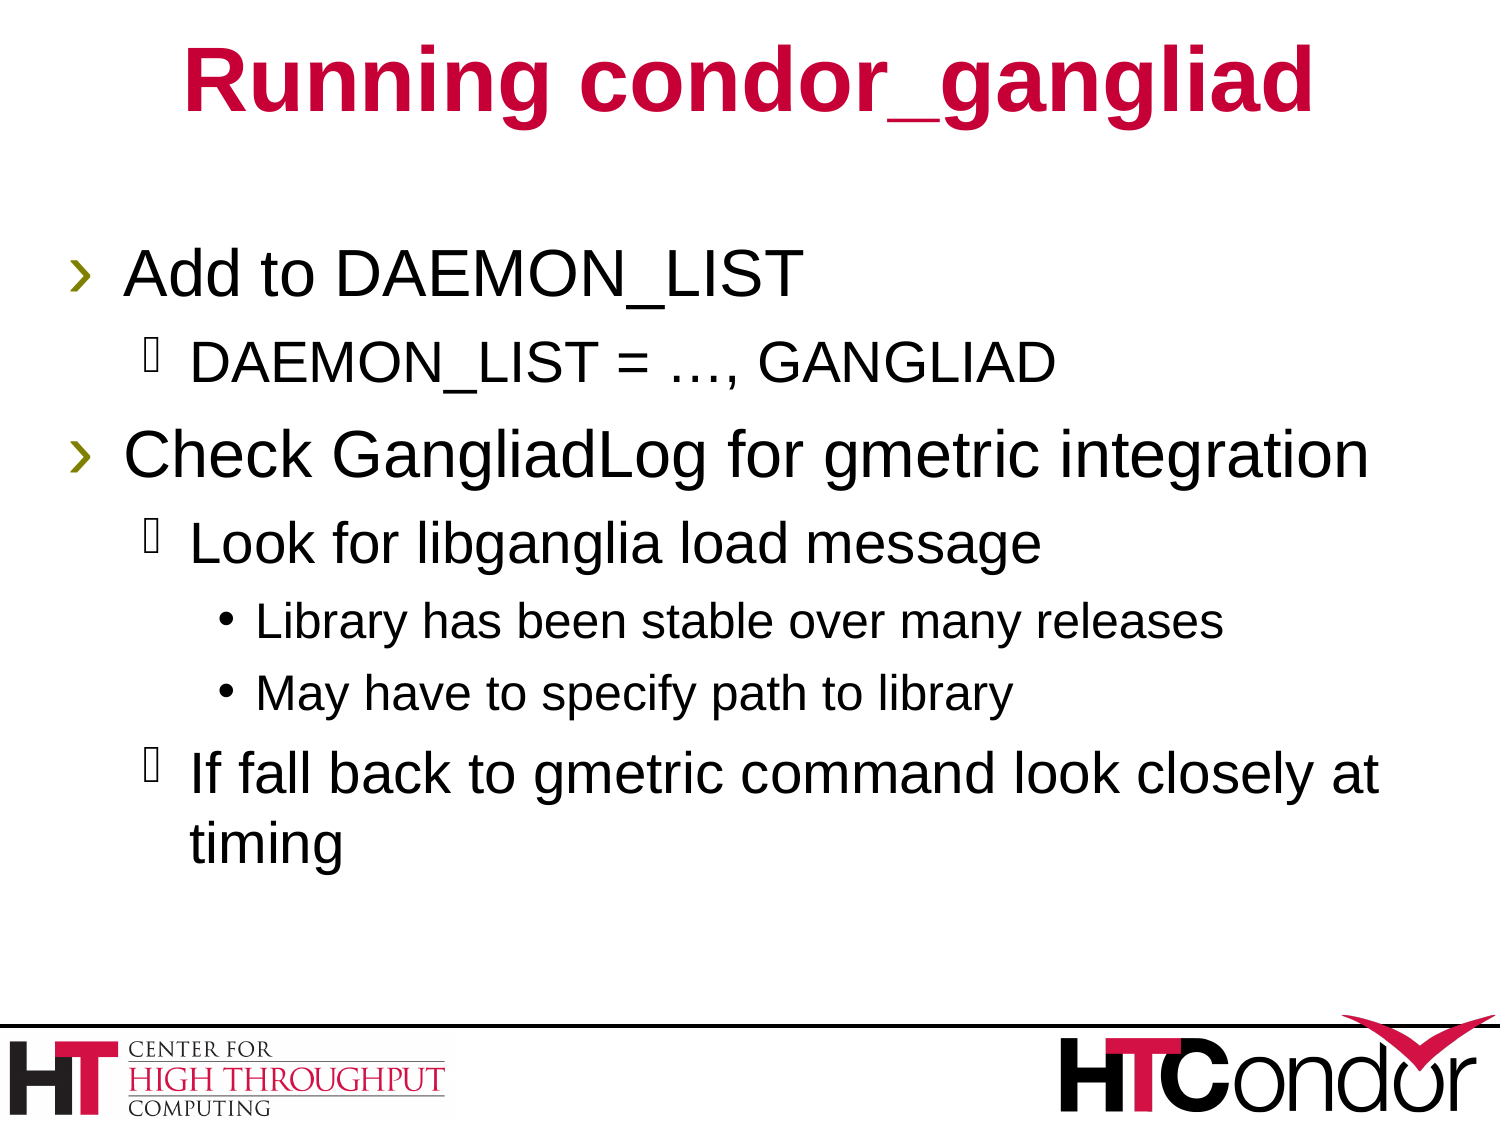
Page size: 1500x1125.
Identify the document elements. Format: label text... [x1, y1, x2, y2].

picture [1055, 1014, 1500, 1119]
picture [0, 1029, 454, 1125]
list Add to DAEMON_LIST DAEMON_LIST = …, GANGLIAD Check GangliadLog for gmetric integration Look for libganglia load message Library has been stable over many releases May have to specify path to library If fall back to gmetric command look closely at timing [52, 222, 1431, 916]
title Running condor_gangliad [0, 0, 1500, 150]
